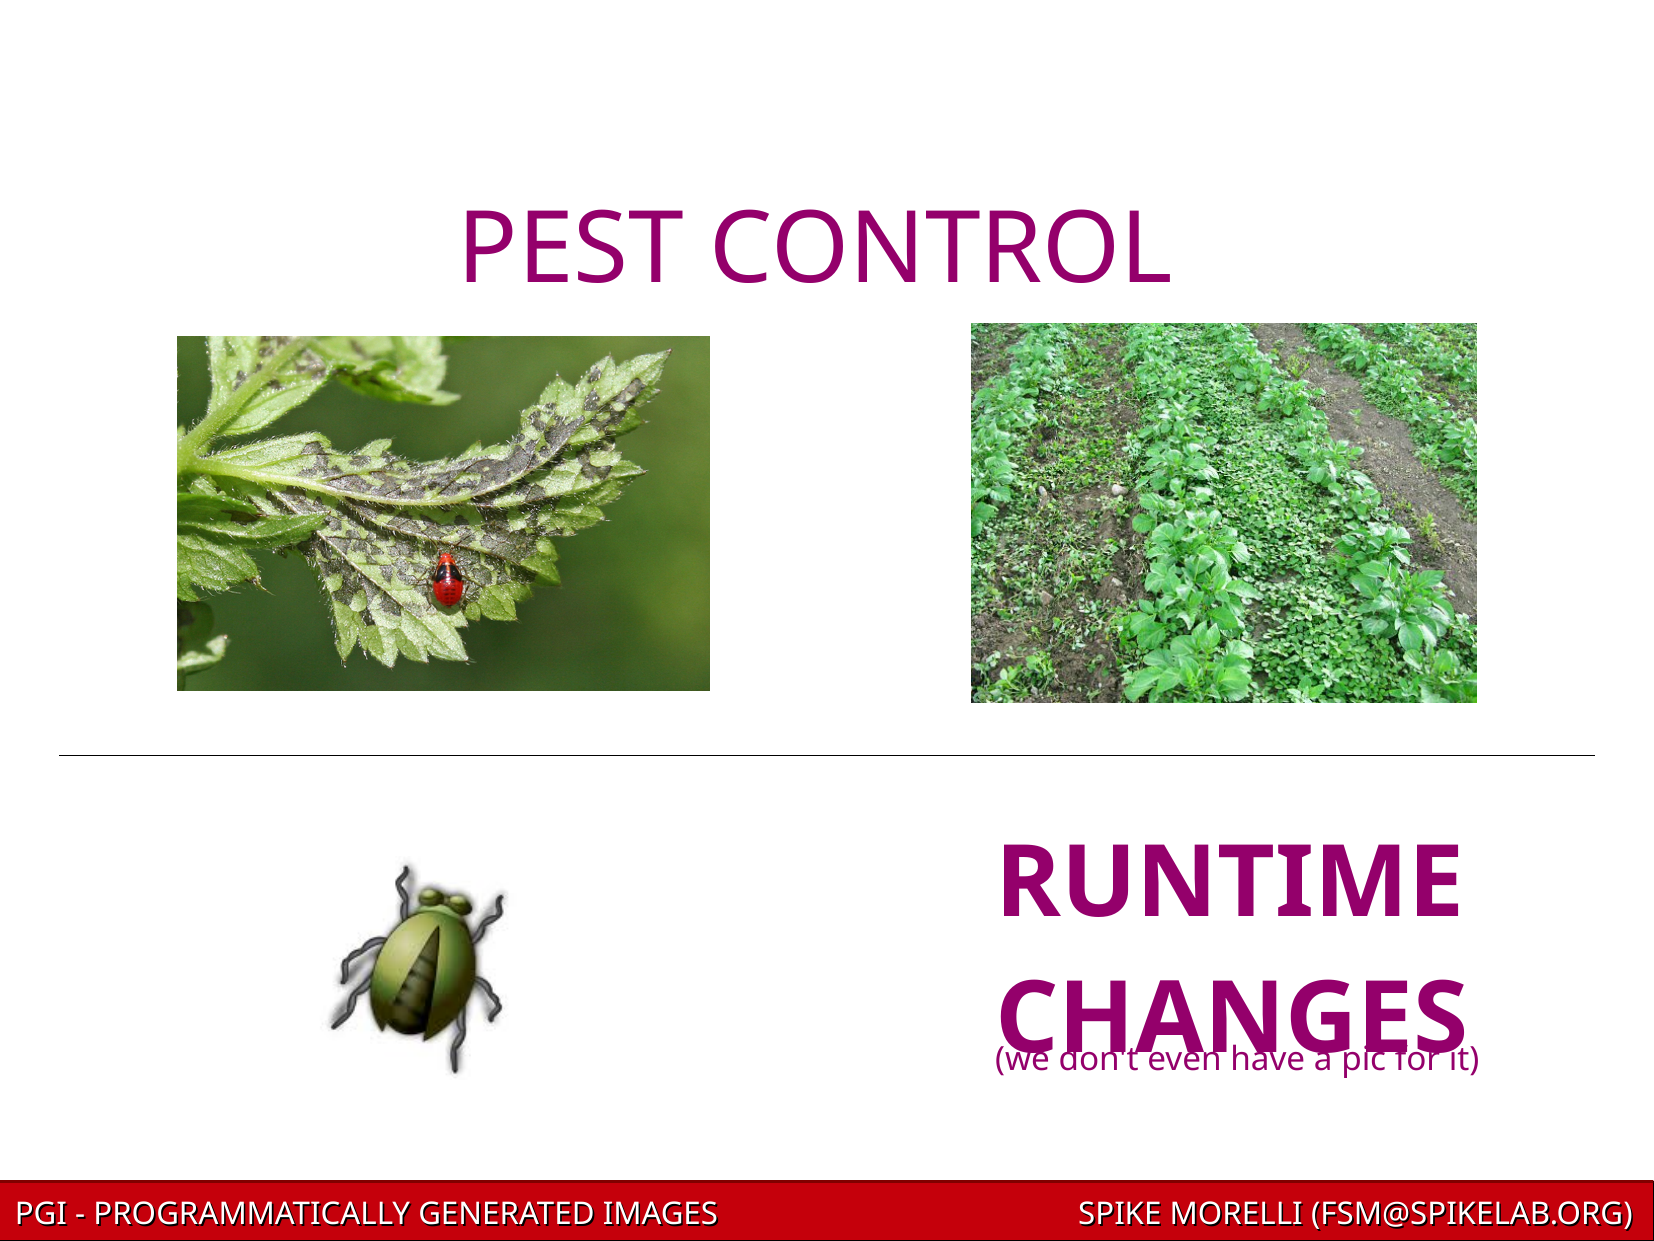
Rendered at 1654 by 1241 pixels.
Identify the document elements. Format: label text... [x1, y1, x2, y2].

text_box [0, 1183, 1654, 1241]
text_box PGI - PROGRAMMATICALLY GENERATED IMAGES [0, 1184, 722, 1235]
text_box (we don't even have a pic for it) [980, 1027, 1484, 1080]
picture [308, 856, 532, 1080]
picture [971, 323, 1477, 703]
text_box PEST CONTROL [442, 100, 1241, 228]
text_box SPIKE MORELLI (FSM@SPIKELAB.ORG) [1063, 1184, 1643, 1235]
picture [177, 336, 710, 691]
text_box RUNTIME CHANGES [980, 801, 1485, 1041]
